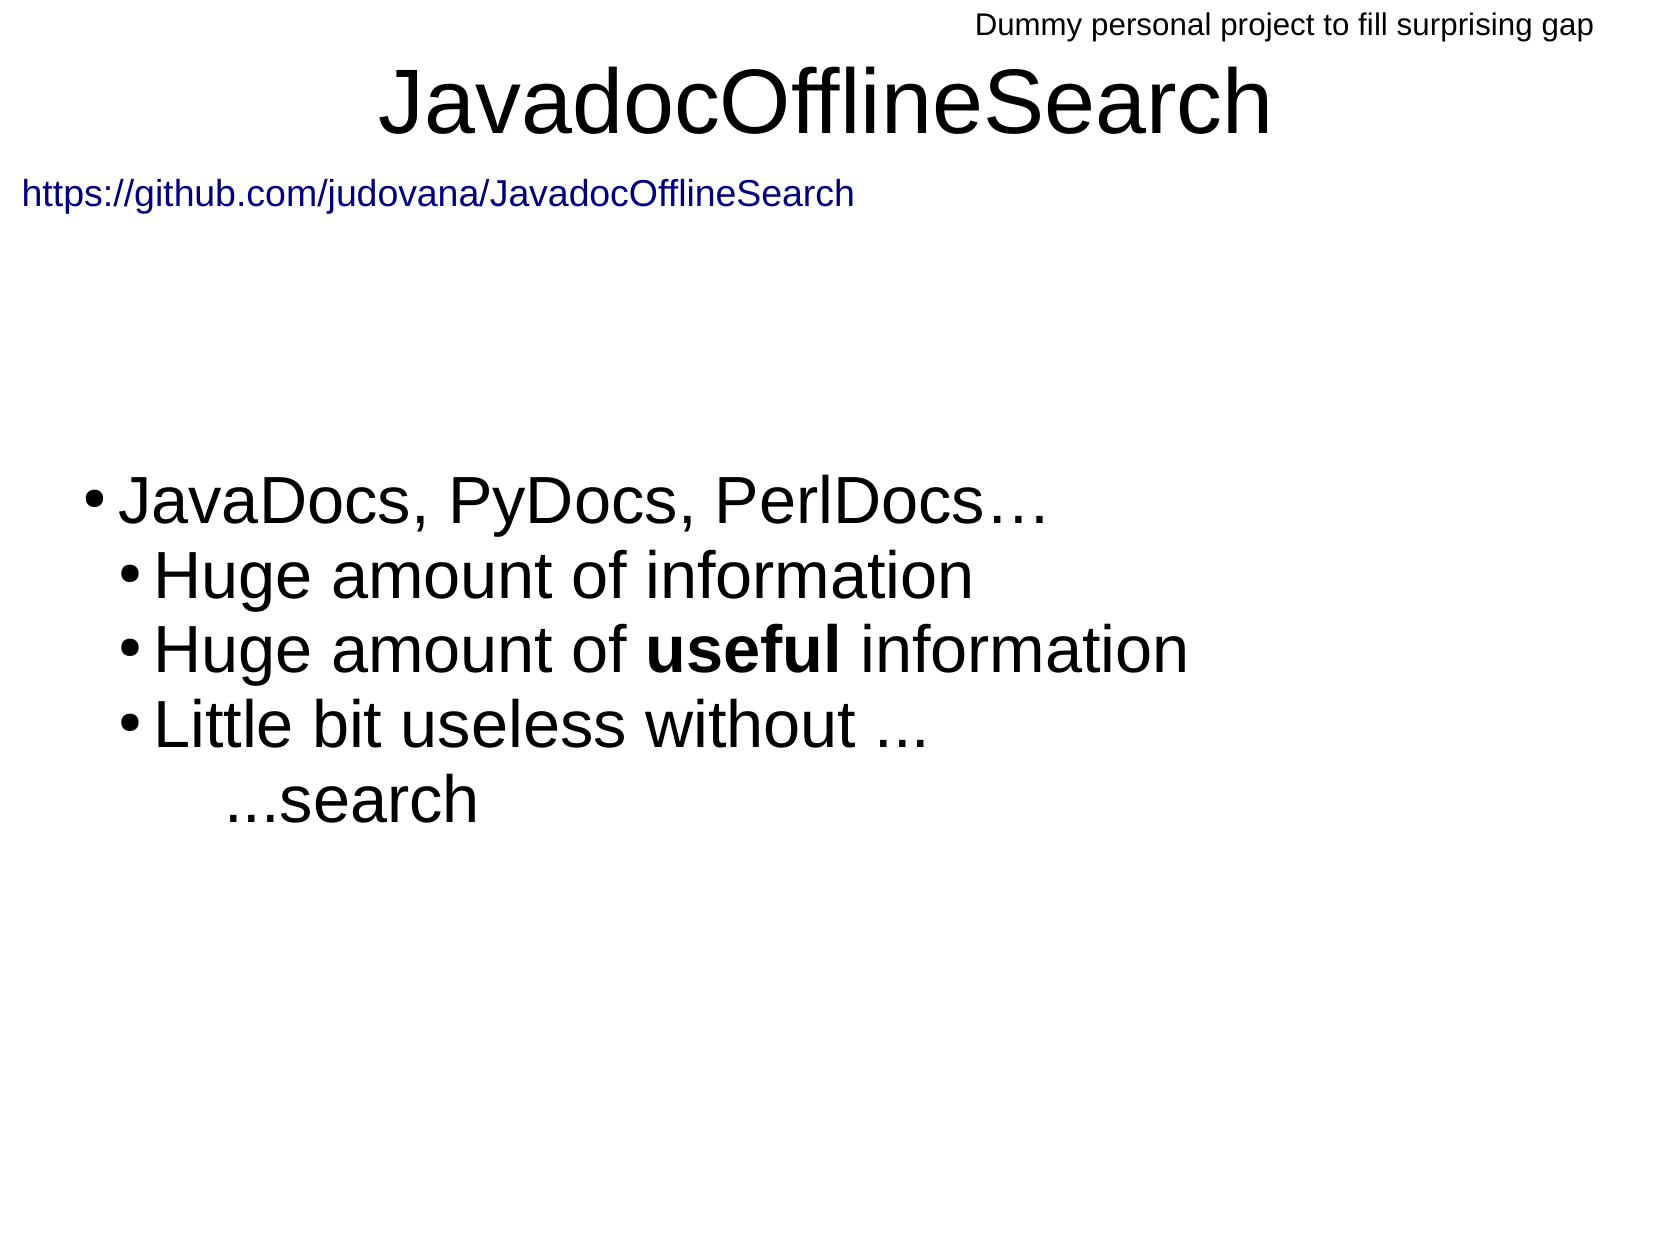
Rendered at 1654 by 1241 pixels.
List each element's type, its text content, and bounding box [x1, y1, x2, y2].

subtitle JavaDocs, PyDocs, PerlDocs… Huge amount of information Huge amount of useful information Little bit useless without ... ...search [82, 290, 1571, 1010]
text_box Dummy personal project to fill surprising gap [960, 0, 1636, 61]
title JavadocOfflineSearch [82, 49, 1571, 257]
text_box https://github.com/judovana/JavadocOfflineSearch [6, 165, 871, 222]
